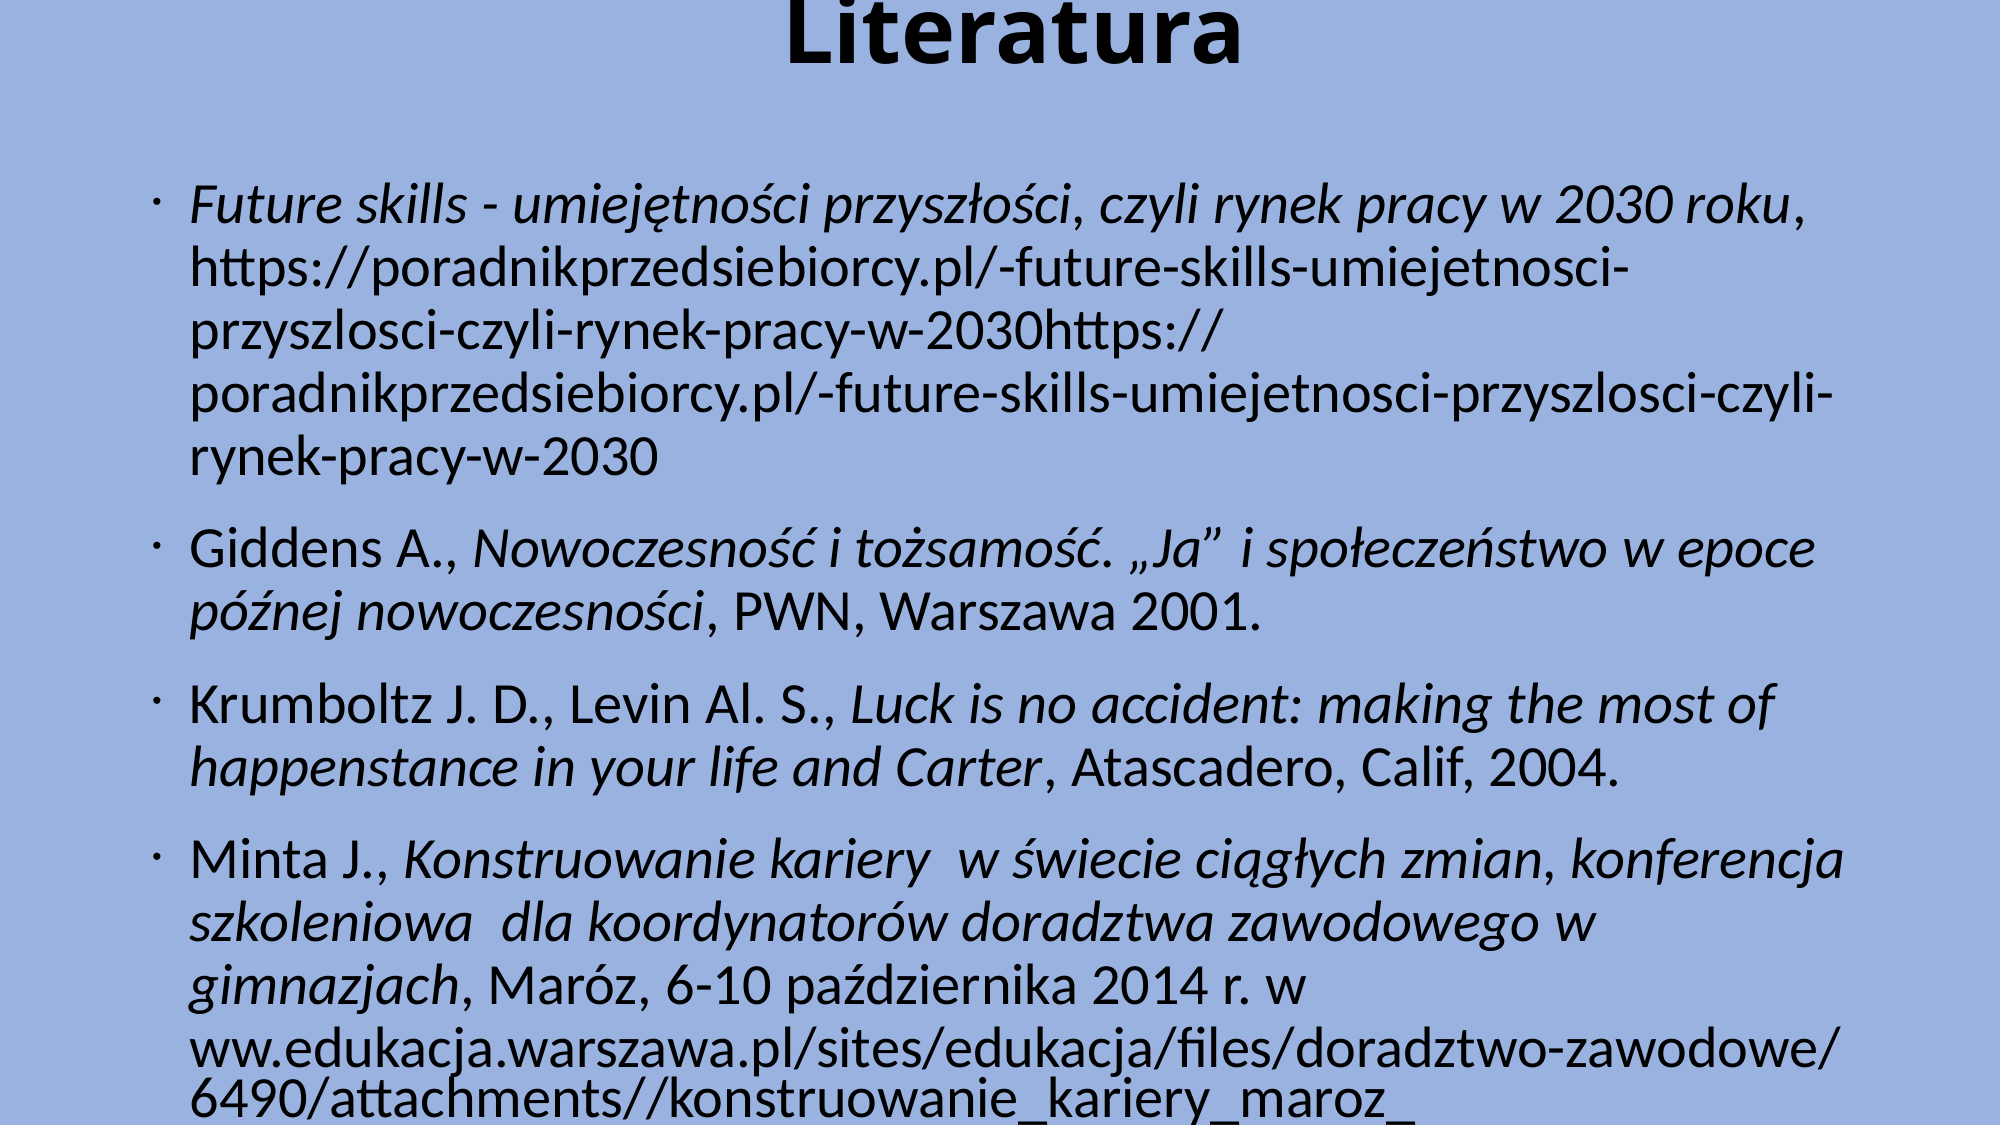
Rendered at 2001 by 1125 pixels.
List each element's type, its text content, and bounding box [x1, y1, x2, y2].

list Future skills - umiejętności przyszłości, czyli rynek pracy w 2030 roku, https://poradnikprzedsiebiorcy.pl/-future-skills-umiejetnosci-przyszlosci-czyli-rynek-pracy-w-2030https://poradnikprzedsiebiorcy.pl/-future-skills-umiejetnosci-przyszlosci-czyli-rynek-pracy-w-2030 Giddens A., Nowoczesność i tożsamość. „Ja” i społeczeństwo w epoce późnej nowoczesności, PWN, Warszawa 2001. Krumboltz J. D., Levin Al. S., Luck is no accident: making the most of happenstance in your life and Carter, Atascadero, Calif, 2004. Minta J., Konstruowanie kariery w świecie ciągłych zmian, konferencja szkoleniowa dla koordynatorów doradztwa zawodowego w gimnazjach, Maróz, 6-10 października 2014 r. www.edukacja.warszawa.pl/sites/edukacja/files/doradztwo-zawodowe/6490/attachments//konstruowanie_kariery_maroz_pazdziernik_2014.pdf). Opis informacji o zawodzie doradca zawodowy, https://psz.praca.gov.pl/rynek-pracy/bazy-danych/infodoradca Rozporządzenie Ministra Edukacji Narodowej z dnia 12 lutego 2019 r. w sprawie doradztwa zawodowego (Dz. U. z 2019 r. poz. 325). Wołk Z., Poradnictwo zawodowe w Polsce w świetle współczesnych przemian cywilizacyjnych, „Szkoła – Zawód – Praca” 2012, nr 3, s.33. https://mapakarier.org/ [137, 165, 1863, 939]
title Literatura [151, 0, 1877, 195]
